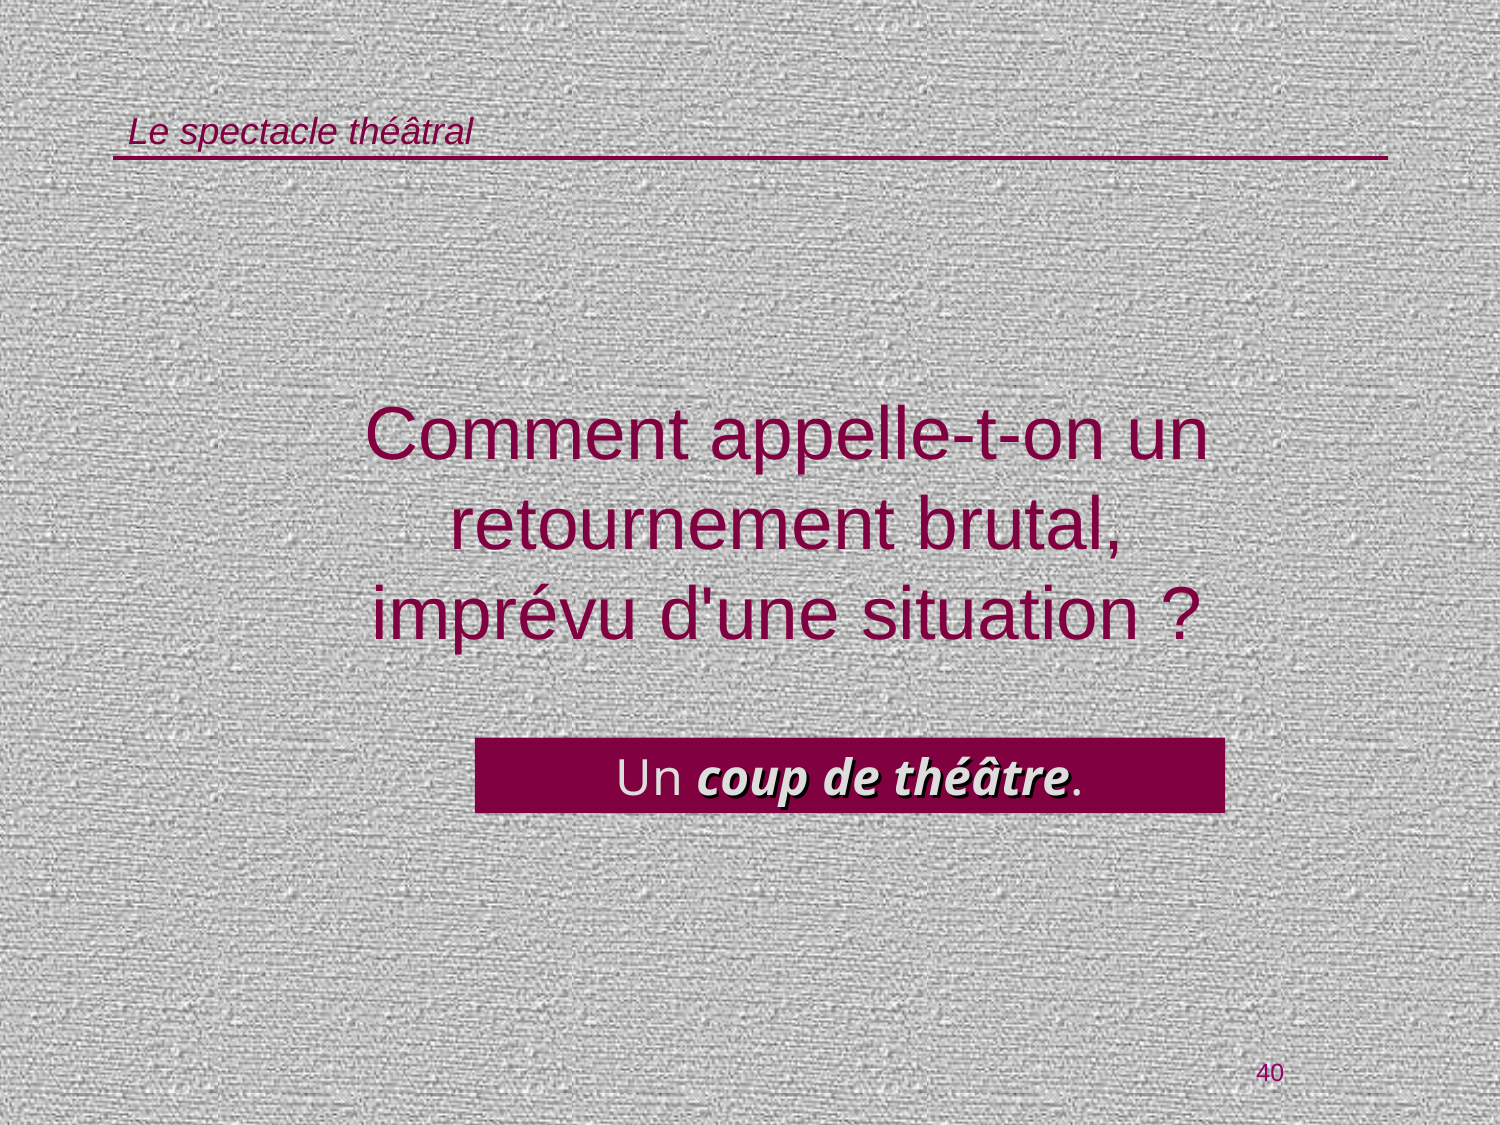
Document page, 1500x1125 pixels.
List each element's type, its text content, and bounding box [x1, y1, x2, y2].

text_box Un coup de théâtre. [474, 737, 1226, 814]
text_box Comment appelle-t-on un retournement brutal, imprévu d'une situation ? [300, 377, 1276, 663]
picture [0, 0, 1500, 1125]
